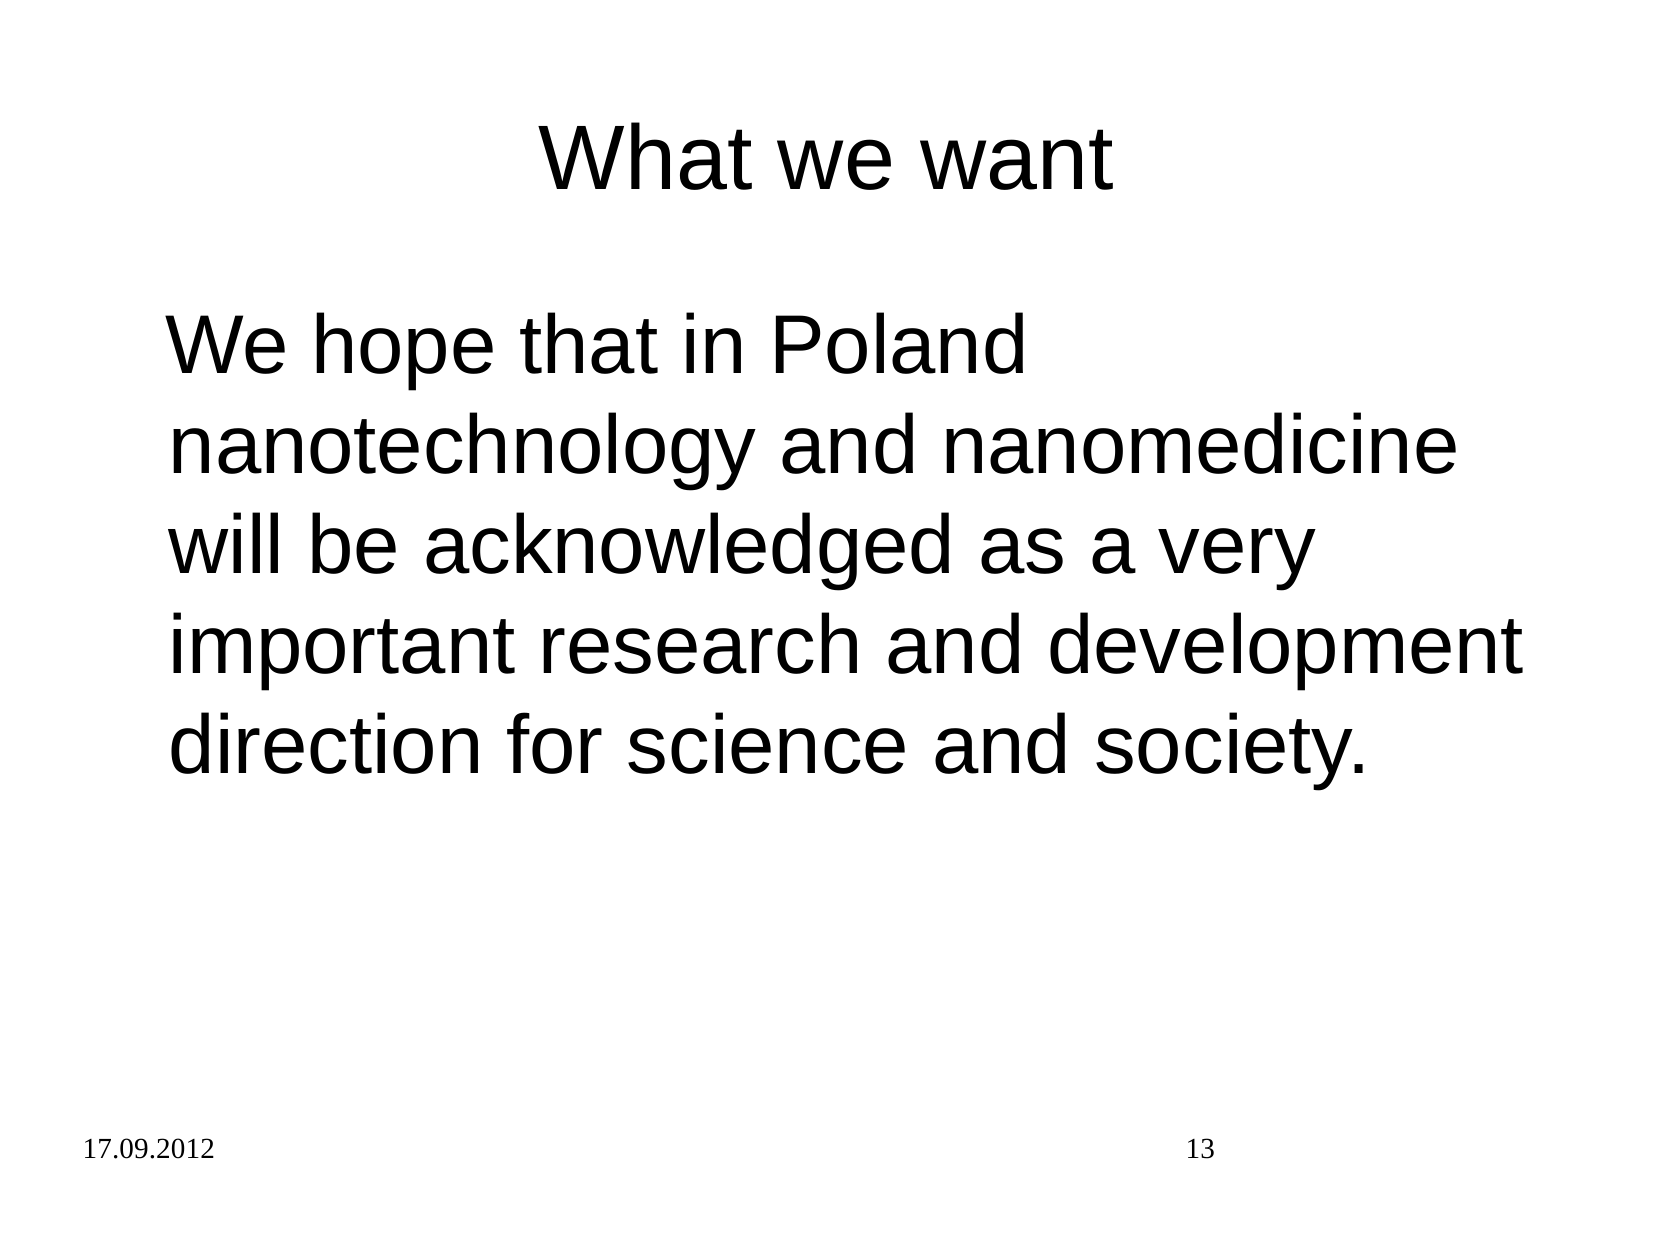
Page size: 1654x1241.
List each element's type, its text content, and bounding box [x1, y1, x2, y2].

text_box <numer> [1185, 1129, 1571, 1216]
list We hope that in Poland nanotechnology and nanomedicine will be acknowledged as a very important research and development direction for science and society. [82, 290, 1571, 1094]
title What we want [82, 56, 1571, 250]
text_box 17.09.2012 [82, 1129, 468, 1216]
